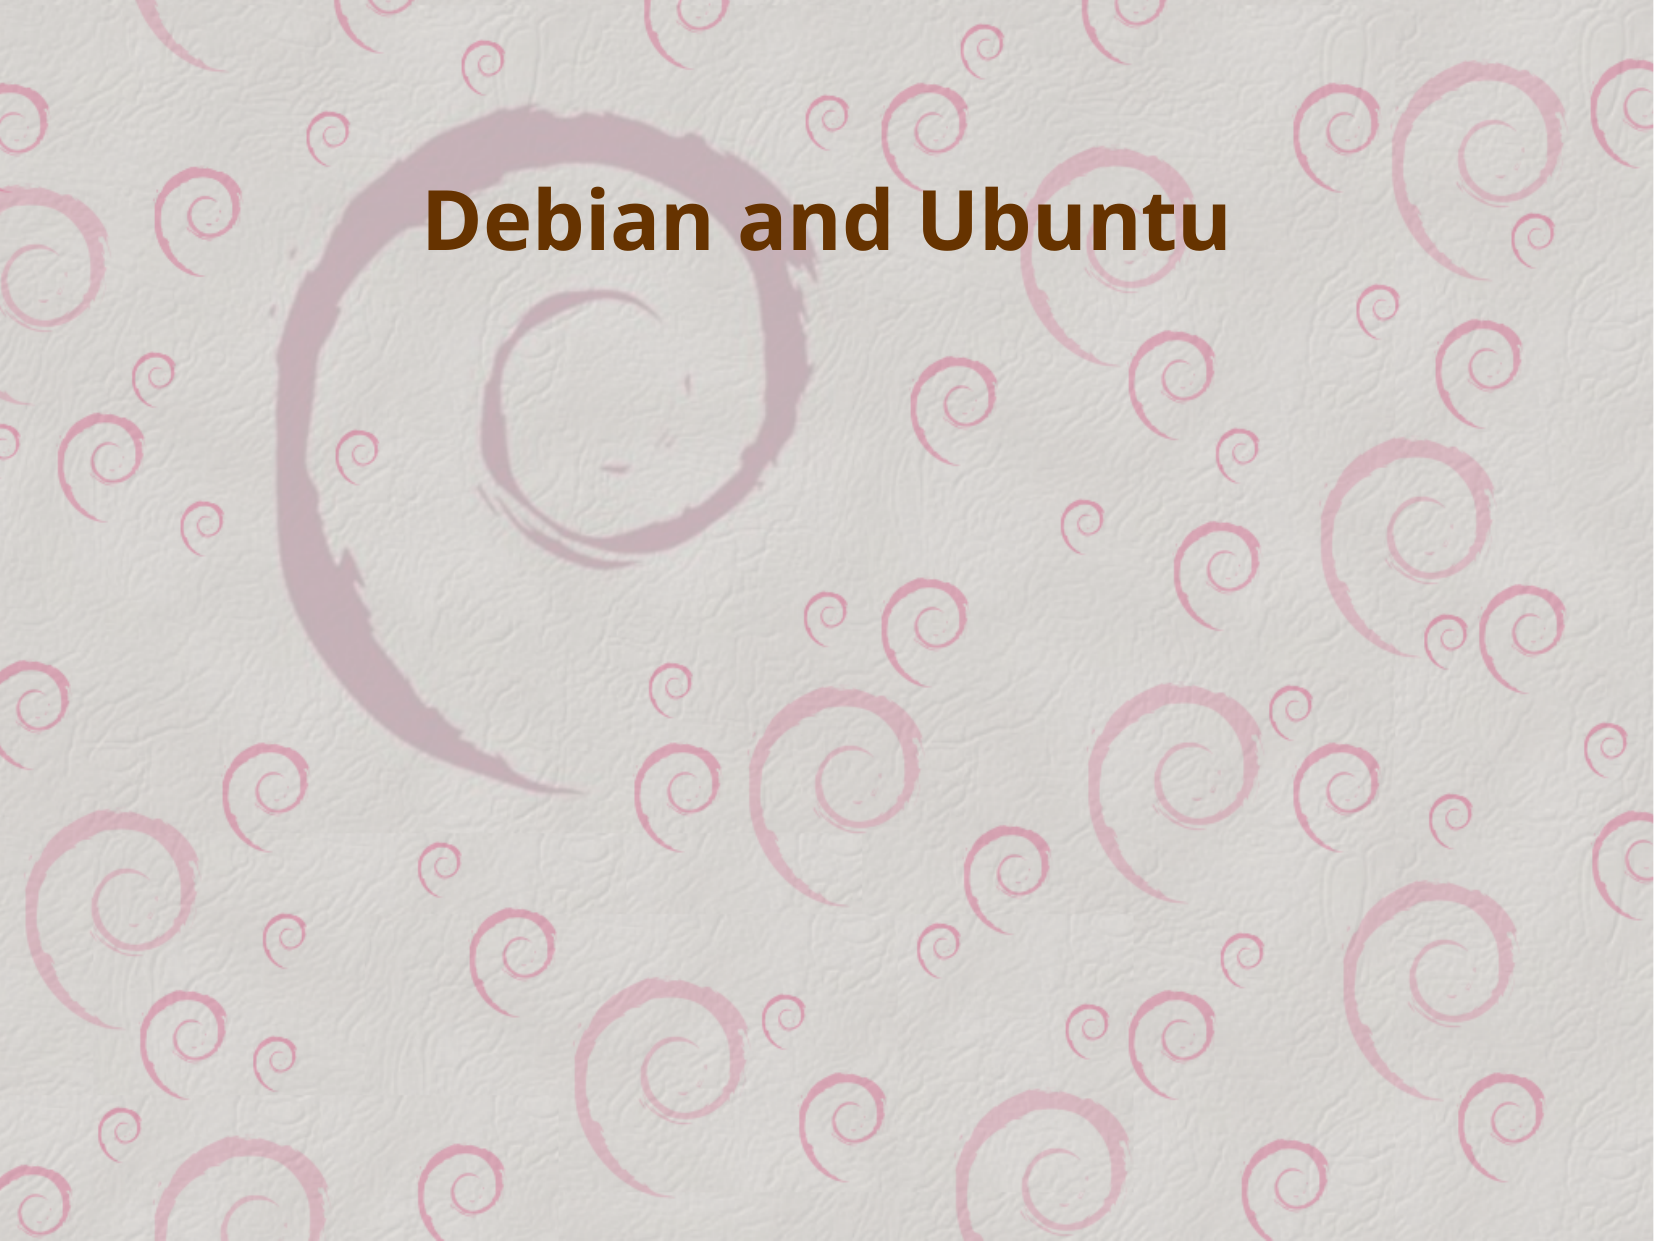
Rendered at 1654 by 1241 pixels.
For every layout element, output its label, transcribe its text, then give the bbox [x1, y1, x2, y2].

picture [0, 0, 1654, 1241]
title Debian and Ubuntu [121, 114, 1534, 322]
